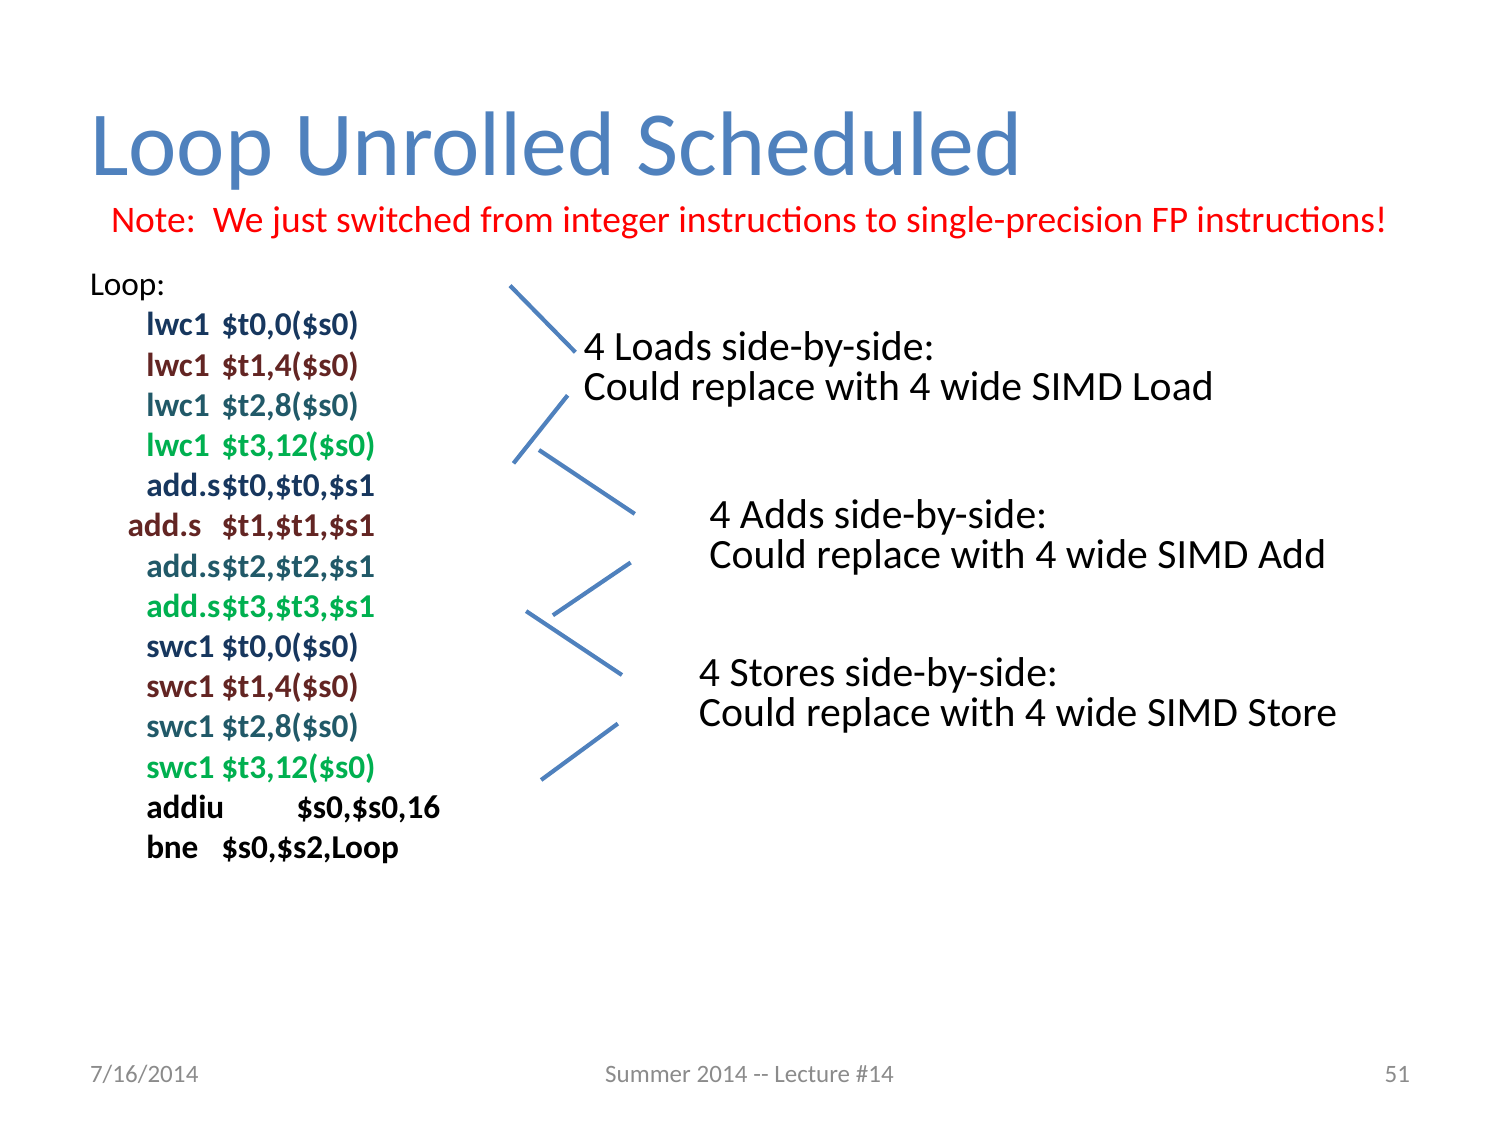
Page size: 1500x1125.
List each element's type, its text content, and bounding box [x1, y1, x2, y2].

title Loop Unrolled Scheduled [75, 45, 1425, 187]
list Loop: lwc1 $t0,0($s0) lwc1 $t1,4($s0) lwc1 $t2,8($s0) lwc1 $t3,12($s0) add.s $t0,$t0,$s1 add.s $t1,$t1,$s1 add.s $t2,$t2,$s1 add.s $t3,$t3,$s1 swc1 $t0,0($s0) swc1 $t1,4($s0) swc1 $t2,8($s0) swc1 $t3,12($s0) addiu $s0,$s0,16 bne $s0,$s2,Loop [75, 262, 738, 1005]
text_box Note: We just switched from integer instructions to single-precision FP instructions! [74, 187, 1425, 248]
slide_number <number> [1074, 1042, 1425, 1103]
slide_number 7/16/2014 [75, 1042, 425, 1103]
text_box 4 Loads side-by-side: Could replace with 4 wide SIMD Load [568, 321, 1427, 417]
text_box 4 Adds side-by-side: Could replace with 4 wide SIMD Add [694, 488, 1342, 584]
text_box 4 Stores side-by-side: Could replace with 4 wide SIMD Store [684, 647, 1353, 742]
footer Summer 2014 -- Lecture #14 [512, 1042, 988, 1103]
